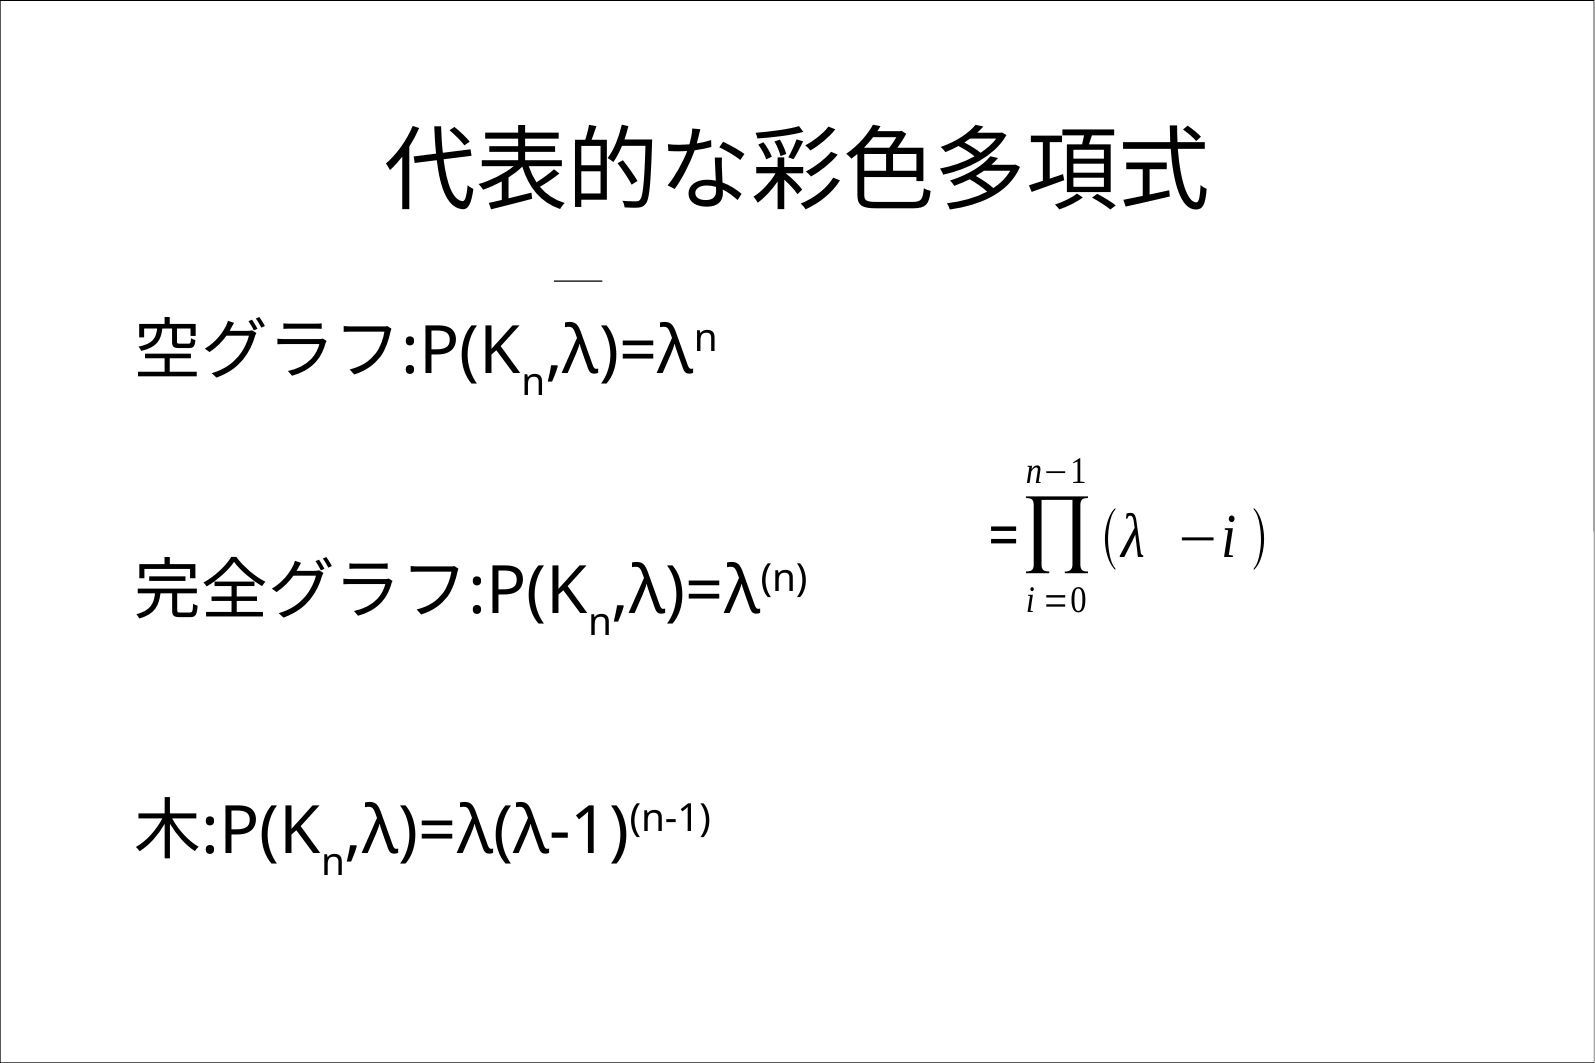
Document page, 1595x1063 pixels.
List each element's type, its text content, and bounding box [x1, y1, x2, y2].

text_box 代表的な彩色多項式 [117, 77, 1478, 276]
text_box 空グラフ:P(Kn,λ)=λn 完全グラフ:P(Kn,λ)=λ(n)‏ 木:P(Kn,λ)=λ(λ-1)(n-1)‏ [117, 295, 1478, 965]
chart [974, 451, 1282, 621]
chart [539, 251, 613, 286]
